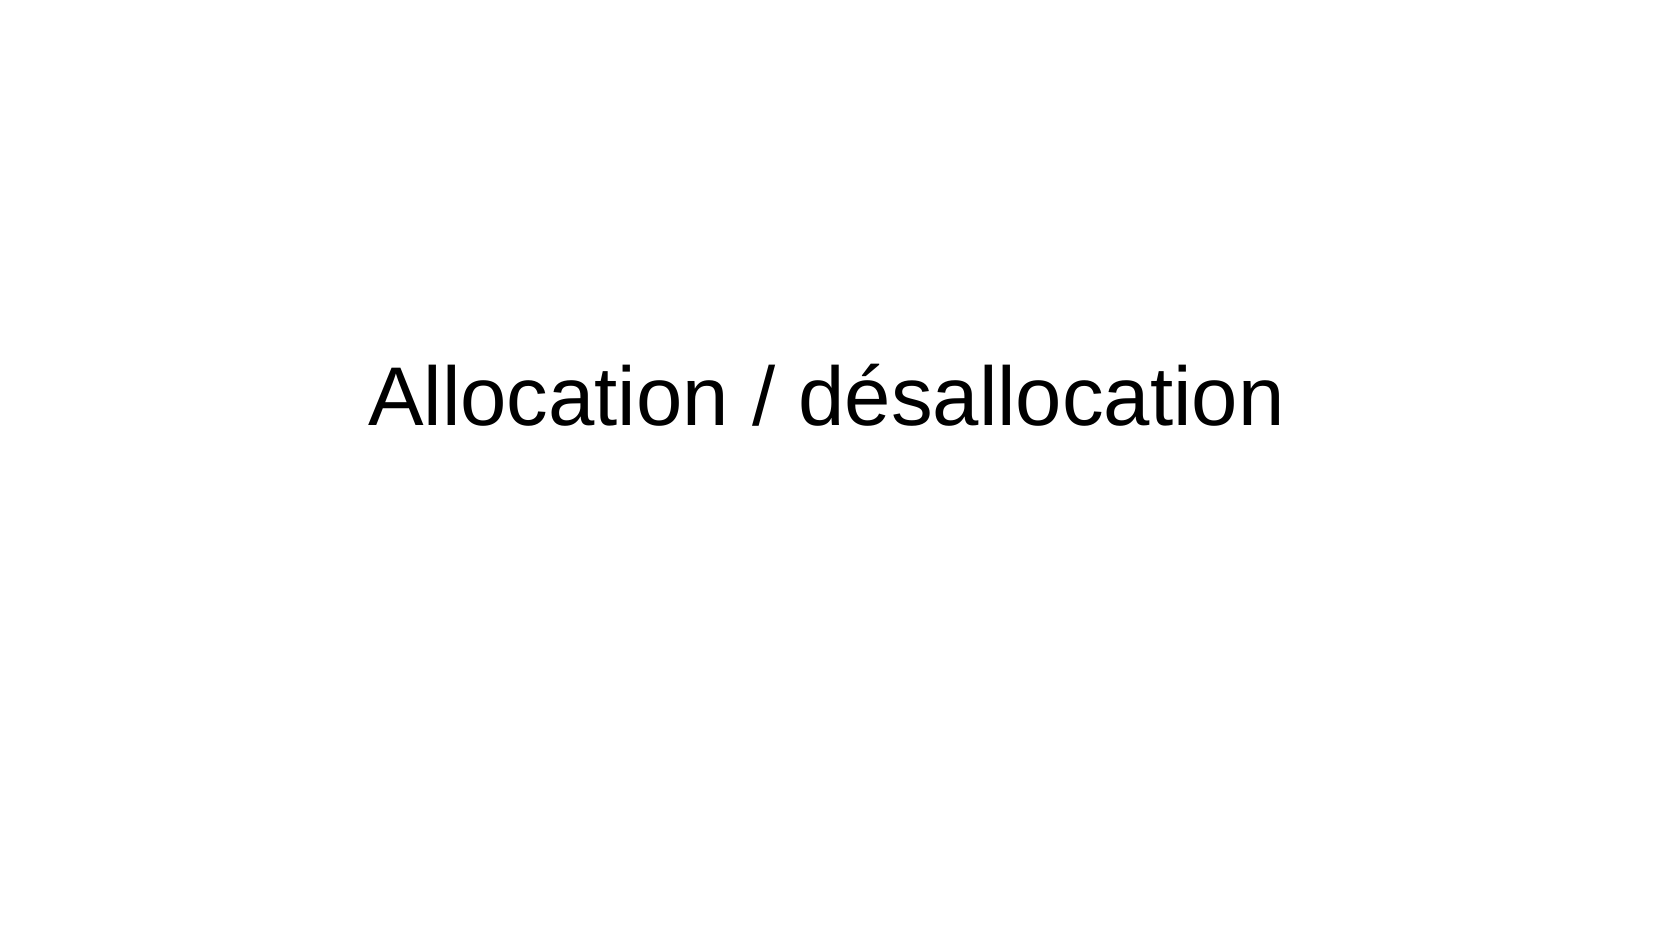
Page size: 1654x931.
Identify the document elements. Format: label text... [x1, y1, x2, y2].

subtitle Allocation / désallocation [82, 37, 1571, 757]
